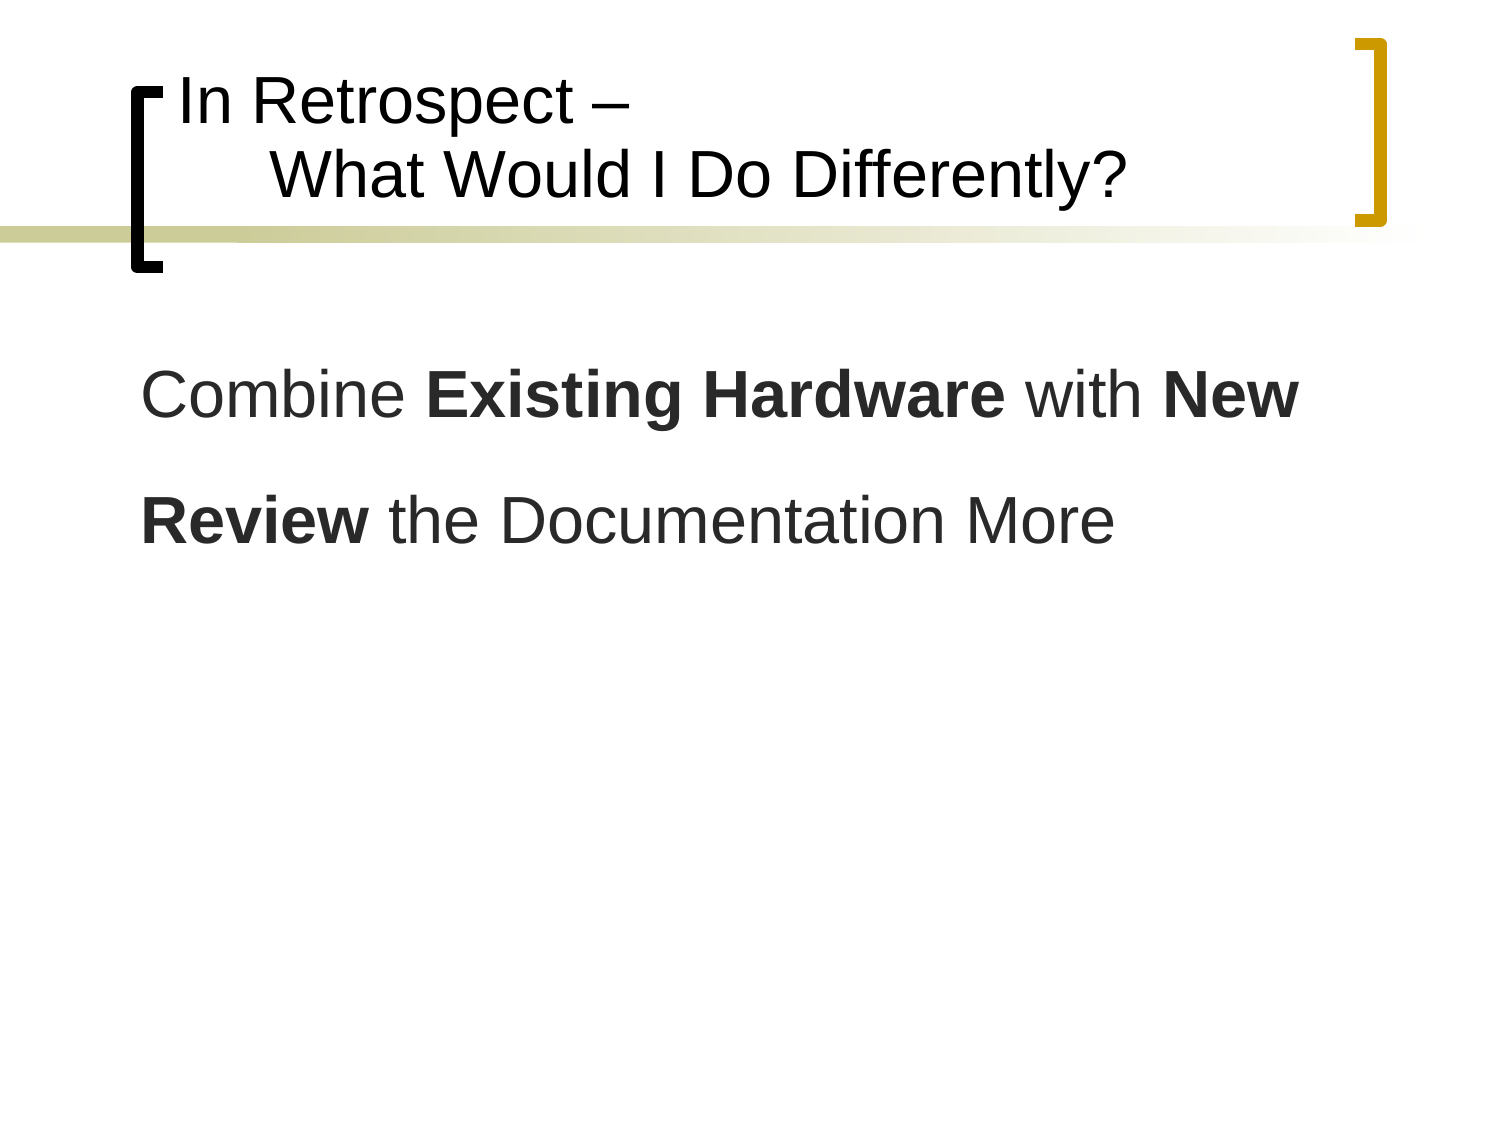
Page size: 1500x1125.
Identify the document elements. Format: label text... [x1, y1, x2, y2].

title In Retrospect – What Would I Do Differently? [162, 46, 1201, 229]
list Combine Existing Hardware with New Review the Documentation More [124, 349, 1438, 601]
